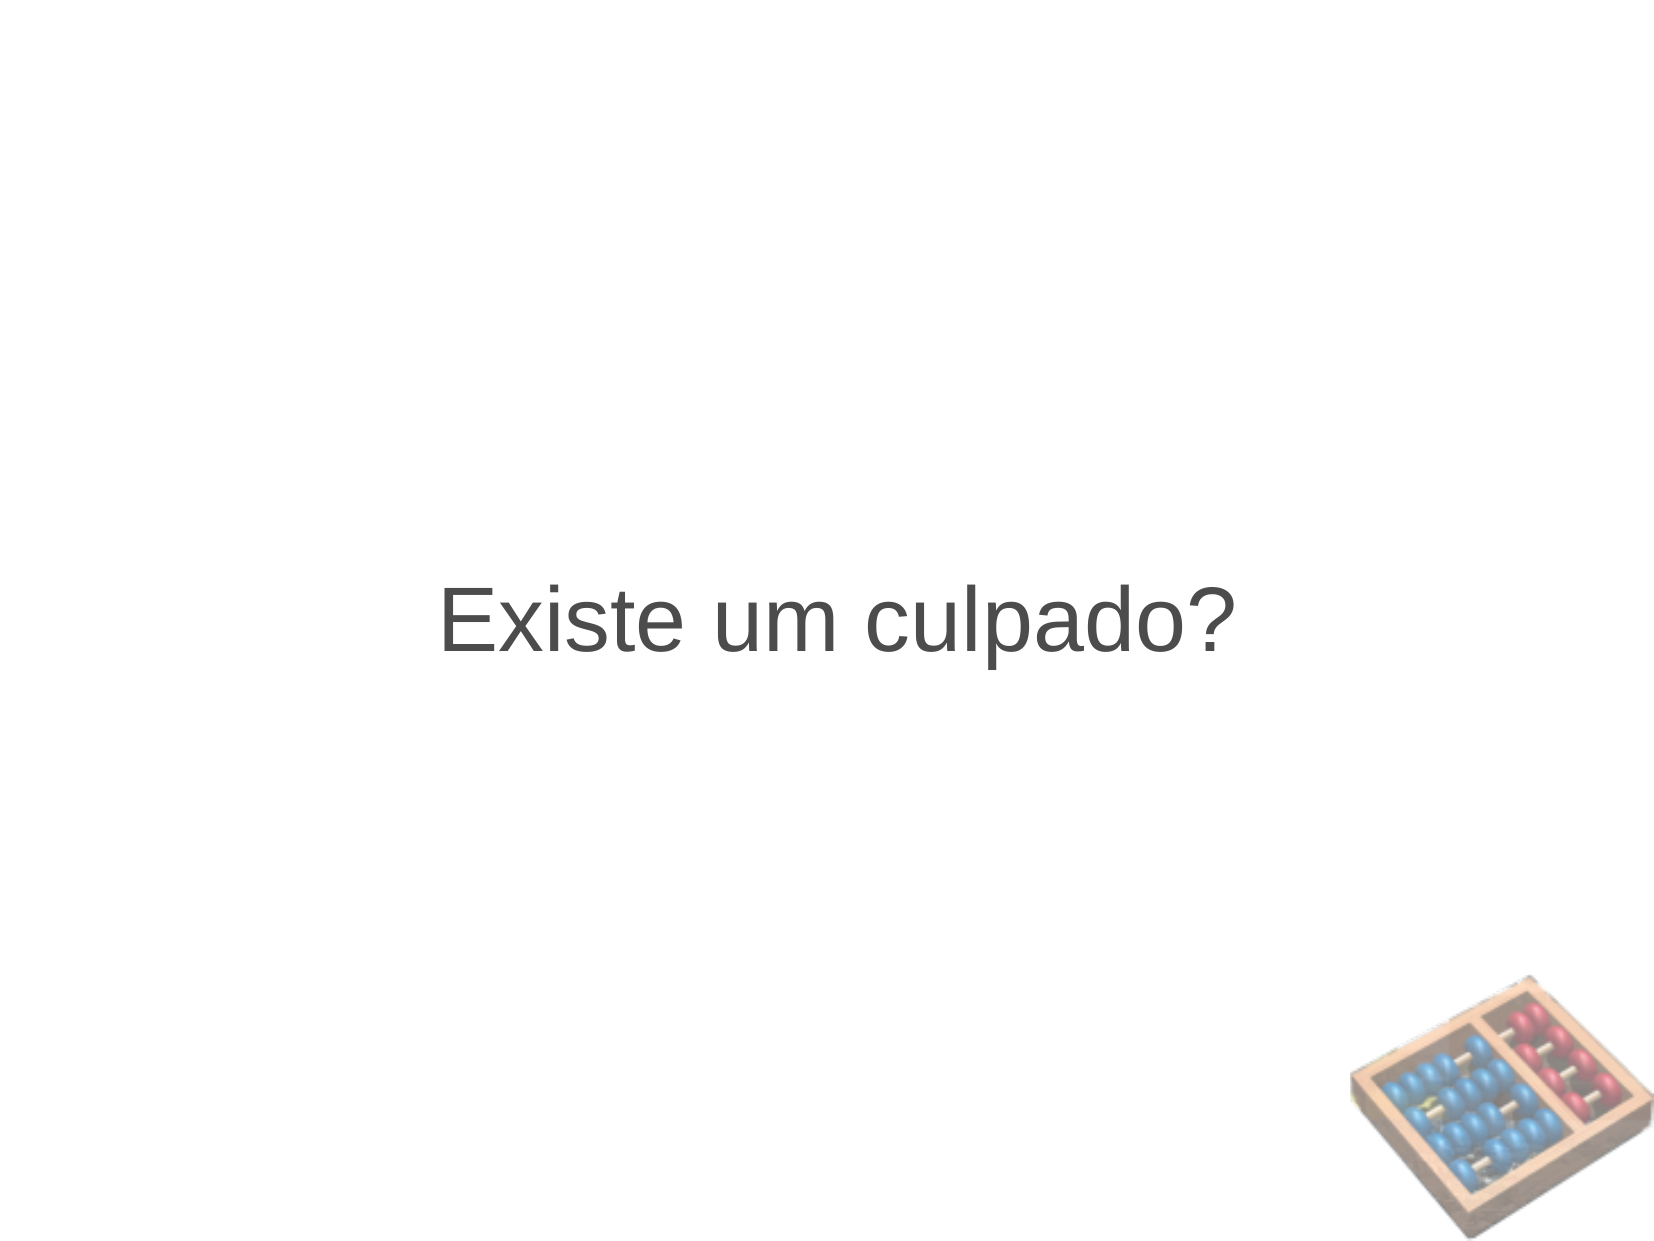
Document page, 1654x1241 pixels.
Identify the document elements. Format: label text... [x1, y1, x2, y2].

title Existe um culpado? [75, 516, 1601, 724]
